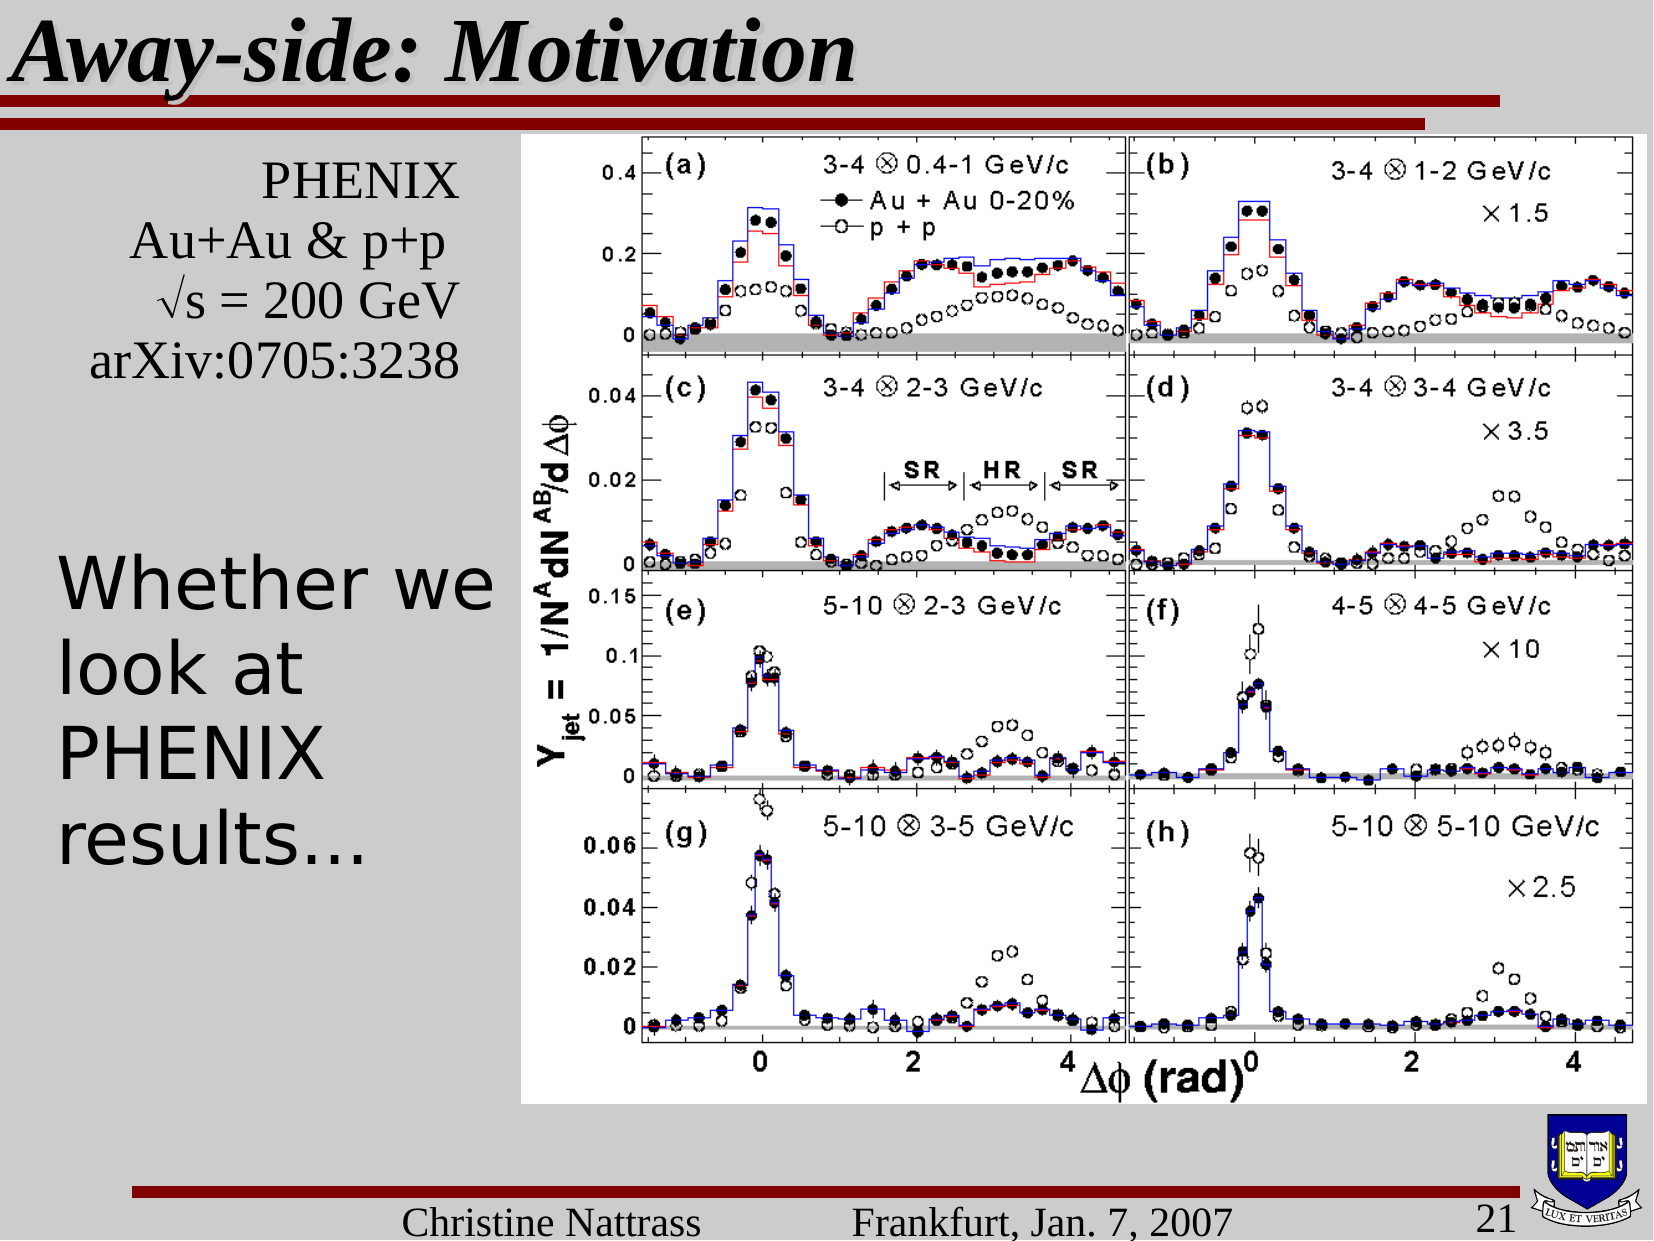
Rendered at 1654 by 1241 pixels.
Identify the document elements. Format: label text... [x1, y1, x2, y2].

picture [521, 134, 1647, 1104]
title Away-side: Motivation [11, 0, 1512, 154]
picture [1530, 1114, 1643, 1227]
text_box Whether we look at PHENIX results... [41, 534, 529, 985]
text_box PHENIX Au+Au & p+p s = 200 GeV arXiv:0705:3238 [74, 142, 476, 399]
